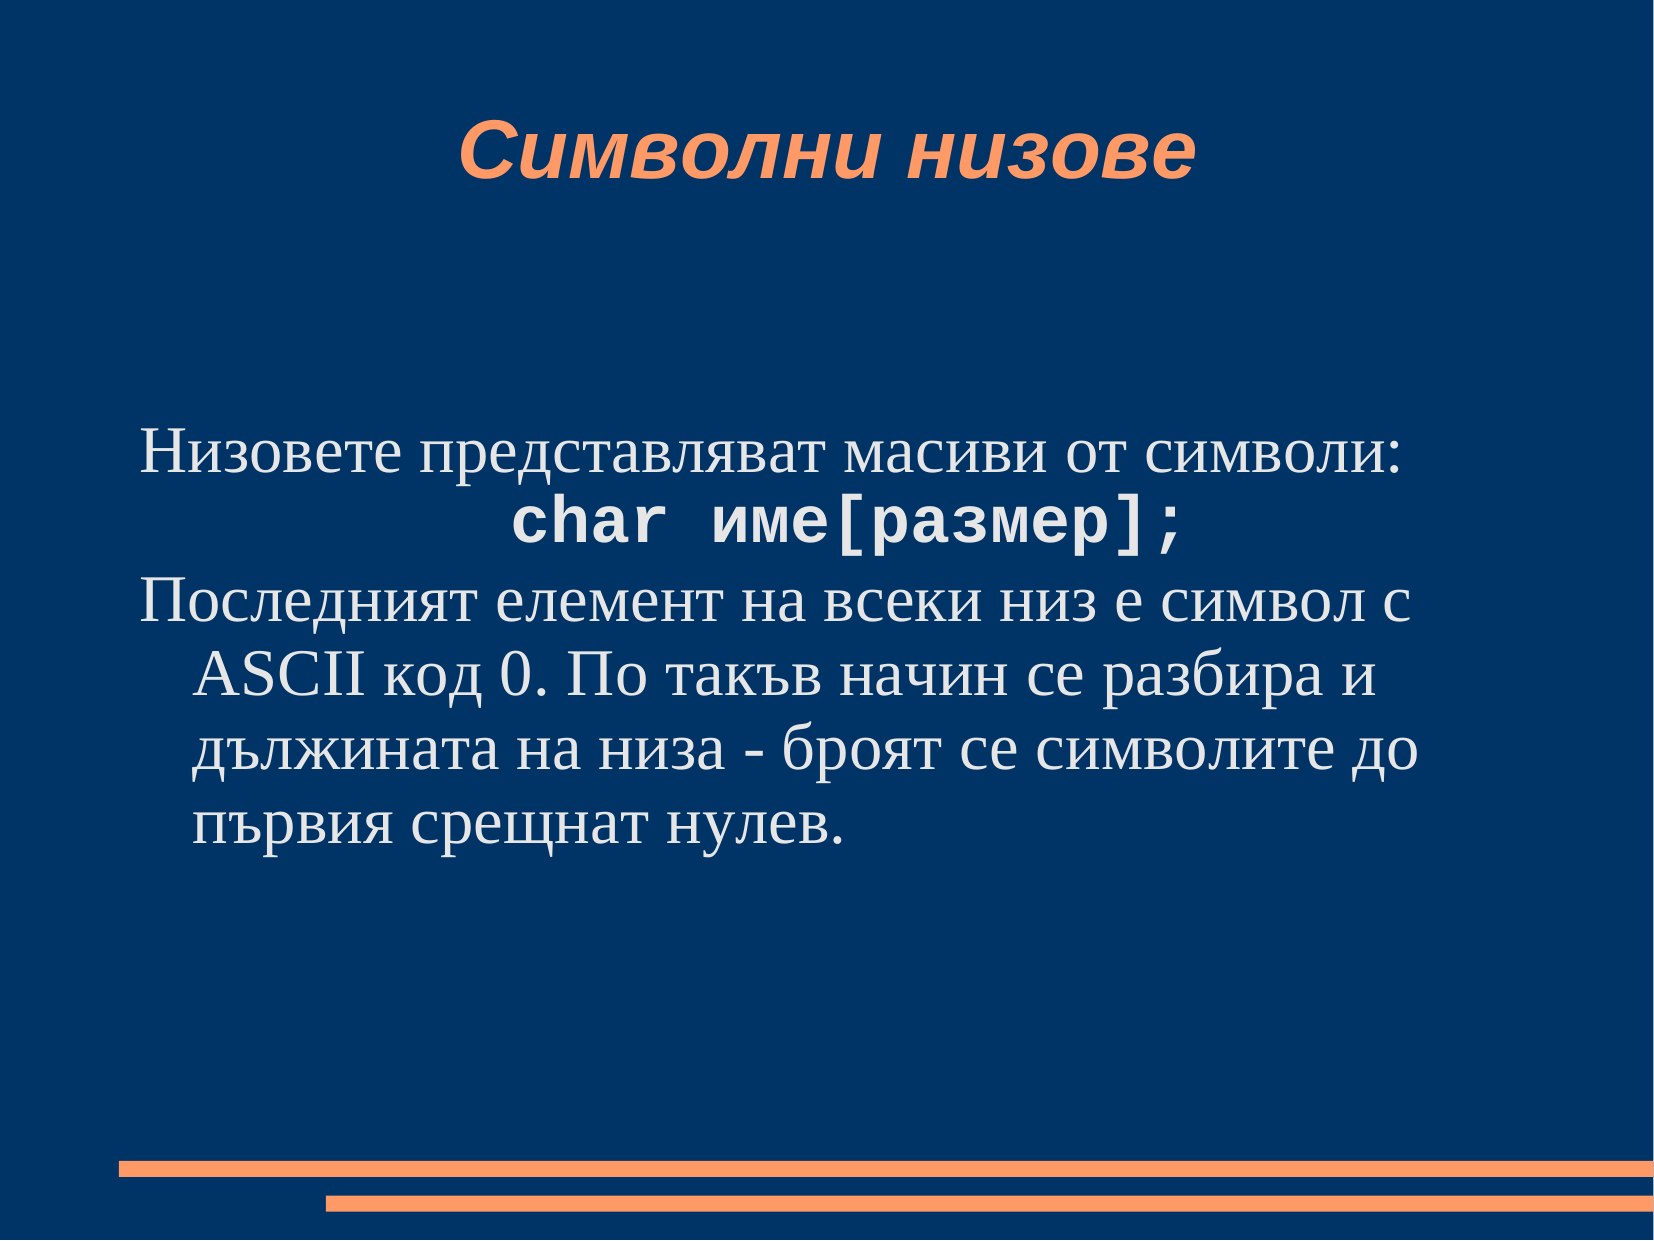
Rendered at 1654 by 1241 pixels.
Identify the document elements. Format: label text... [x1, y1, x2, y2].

title Символни низове [121, 46, 1534, 254]
list Низовете представляват масиви от символи: char име[размер]; Последният елемент на всеки низ е символ с ASCII код 0. По такъв начин се разбира и дължината на низа - броят се символите до първия срещнат нулев. [121, 412, 1561, 1133]
